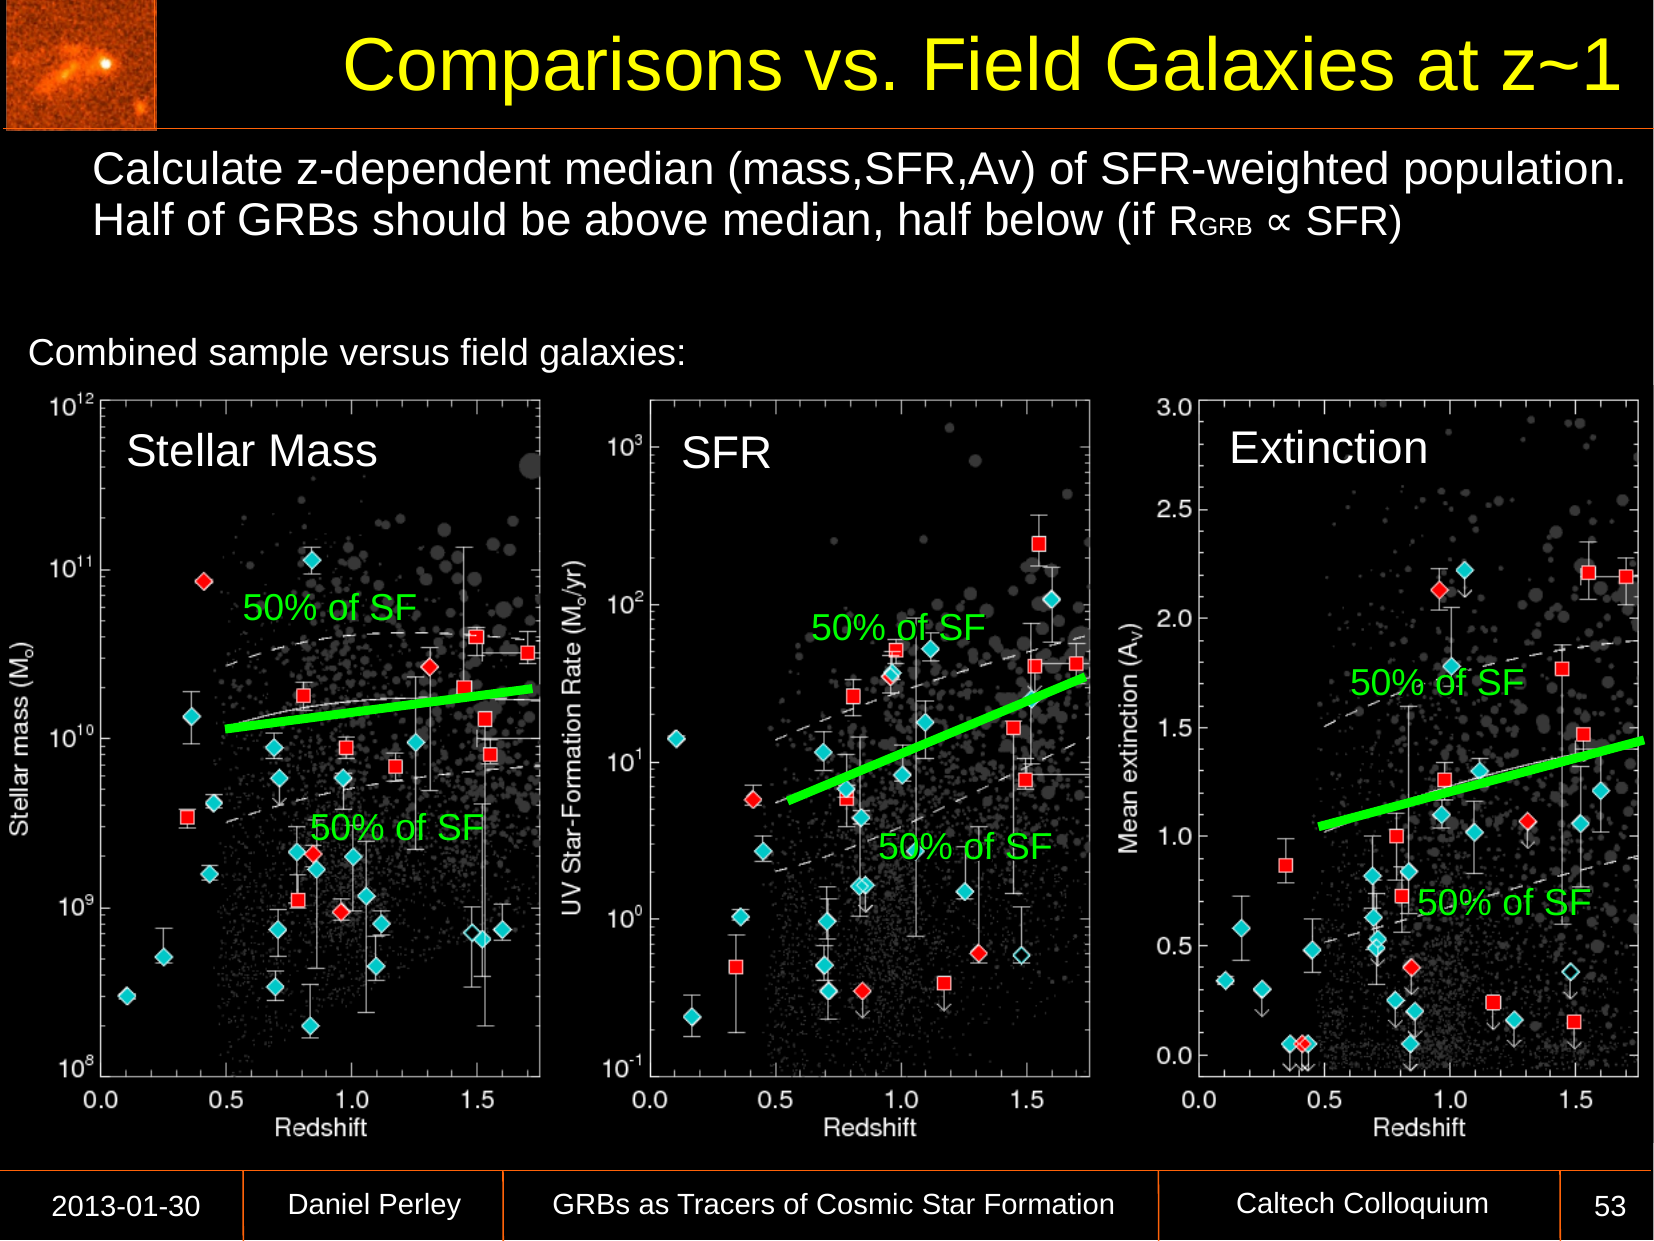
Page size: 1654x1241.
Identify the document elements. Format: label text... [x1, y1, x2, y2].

picture [7, 0, 154, 128]
text_box 50% of SF [793, 595, 1094, 659]
text_box Stellar Mass [108, 414, 522, 487]
text_box Extinction [1211, 411, 1625, 484]
text_box 50% of SF [292, 795, 593, 859]
text_box 50% of SF [1332, 651, 1633, 714]
text_box 50% of SF [1399, 870, 1654, 934]
text_box Calculate z-dependent median (mass,SFR,Av) of SFR-weighted population. Half of GRBs should be above median, half below (if RGRB ∝ SFR) [75, 132, 1654, 256]
title Comparisons vs. Field Galaxies at z~1 [187, 21, 1624, 108]
text_box Combined sample versus field galaxies: [10, 321, 723, 385]
text_box SFR [663, 417, 1076, 490]
picture [0, 385, 1654, 1143]
text_box 50% of SF [860, 815, 1161, 879]
text_box 50% of SF [225, 576, 526, 639]
